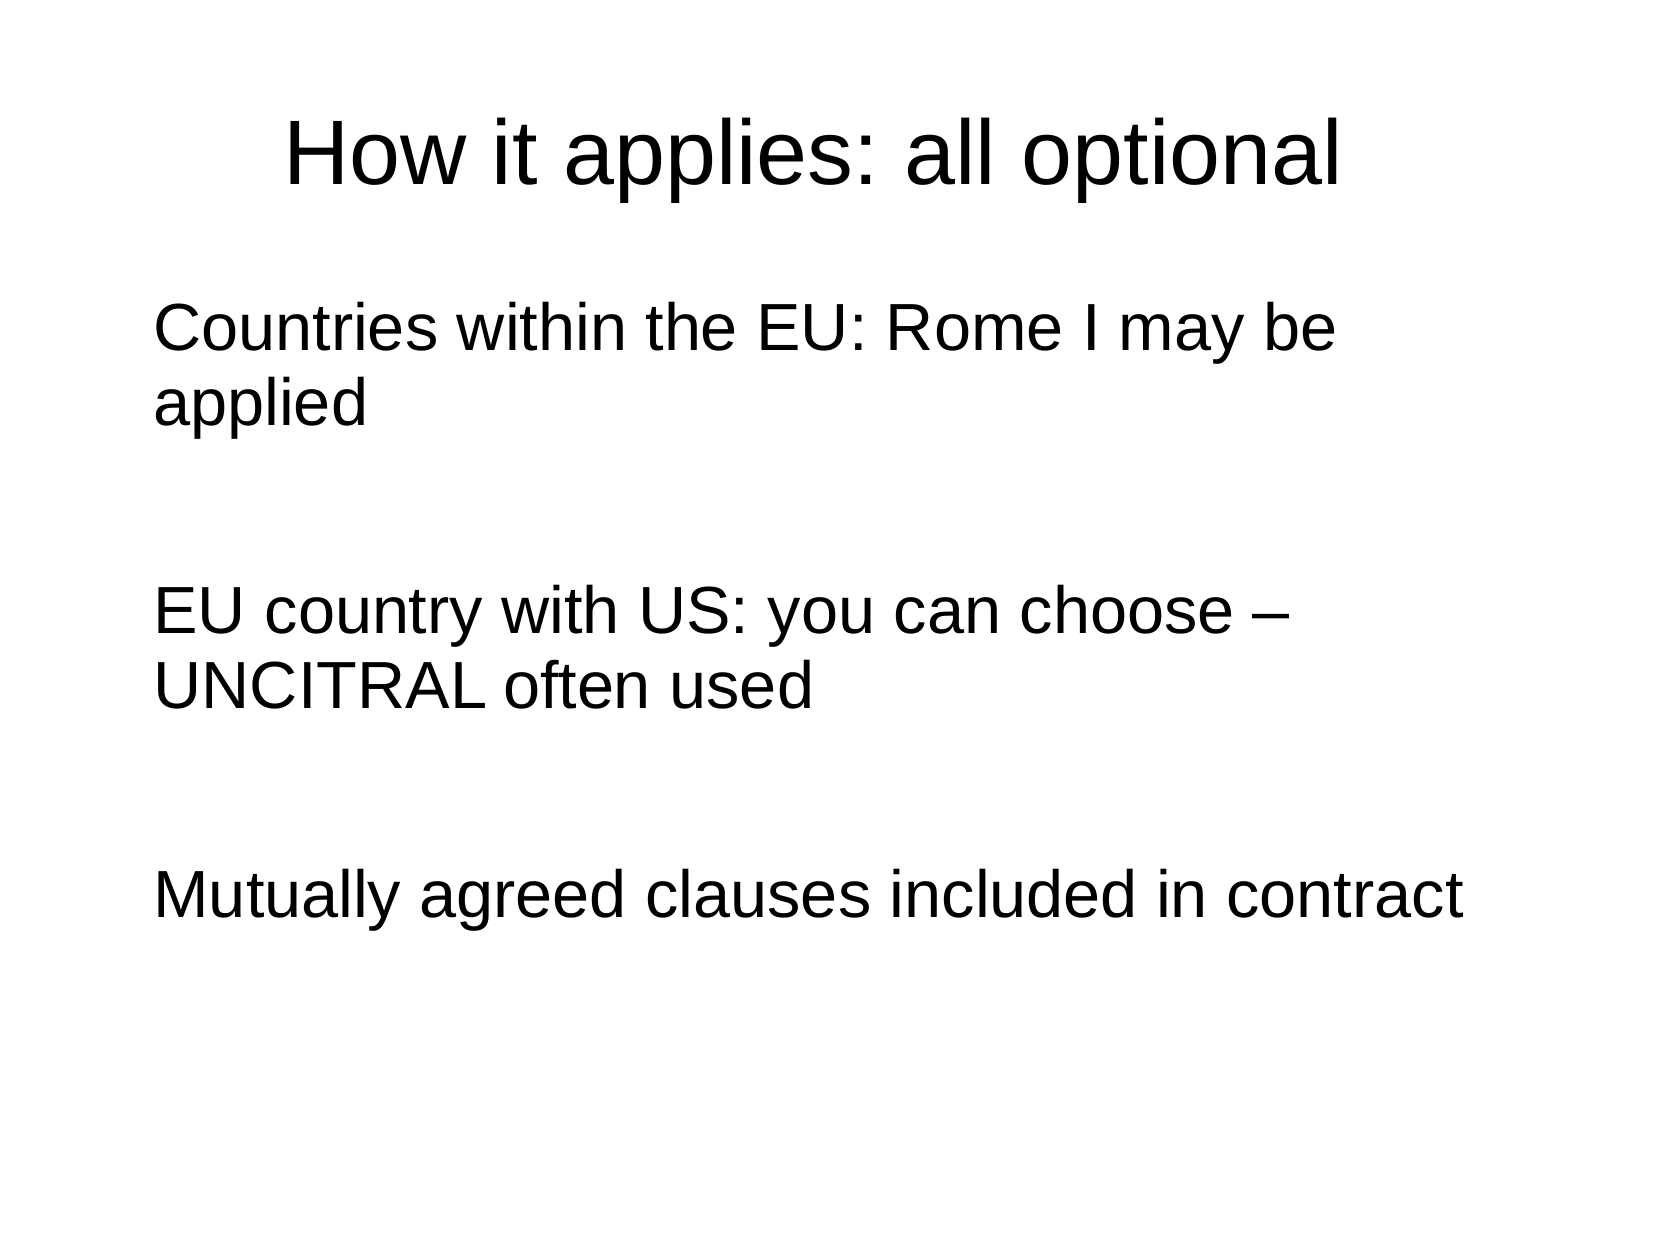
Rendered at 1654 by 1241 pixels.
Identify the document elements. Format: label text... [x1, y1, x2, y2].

title How it applies: all optional [82, 49, 1571, 257]
list Countries within the EU: Rome I may be applied EU country with US: you can choose – UNCITRAL often used Mutually agreed clauses included in contract [82, 290, 1538, 1010]
